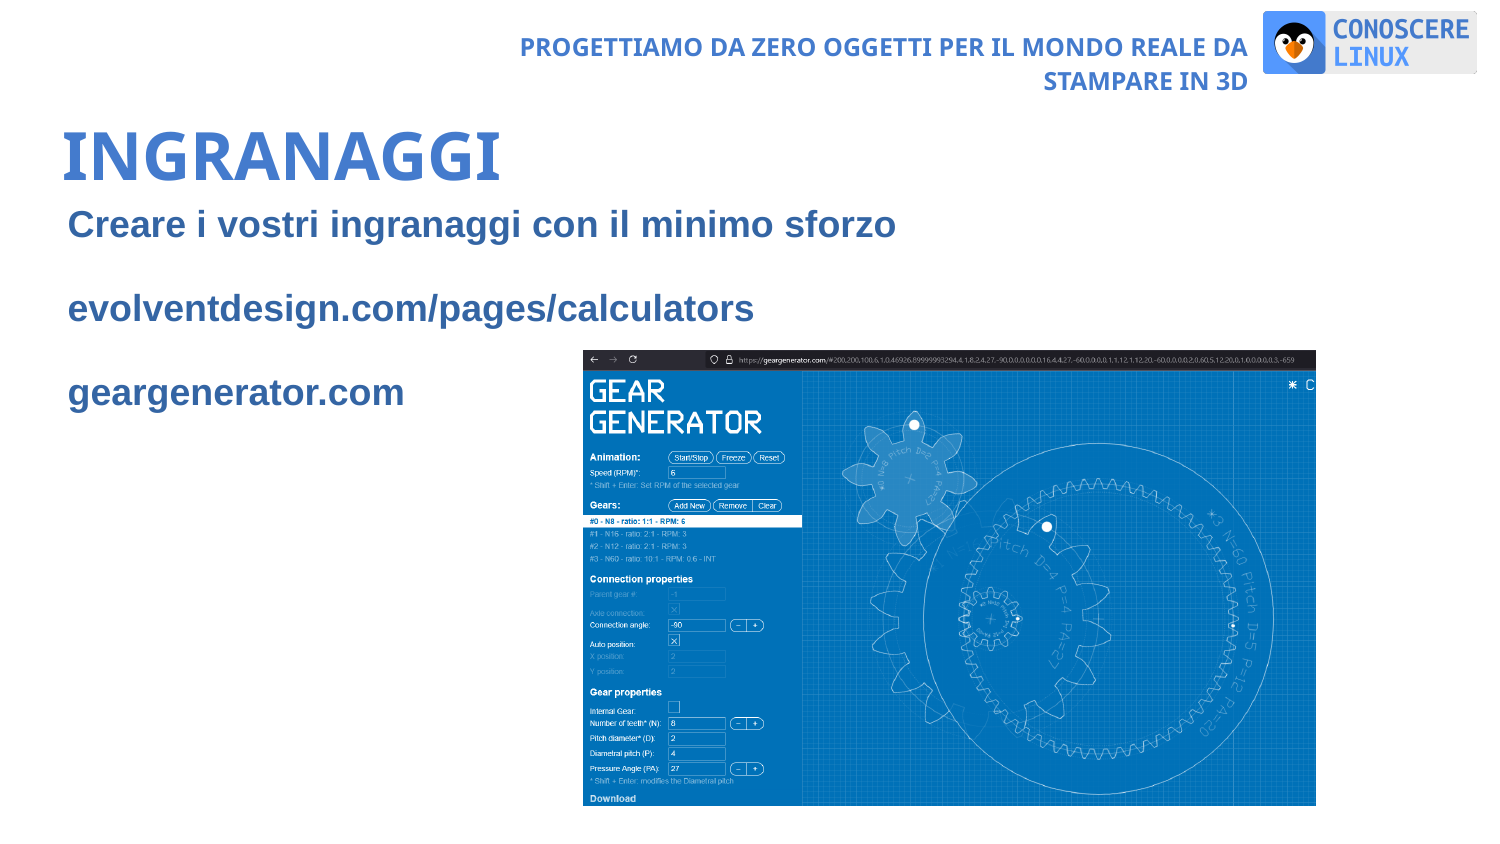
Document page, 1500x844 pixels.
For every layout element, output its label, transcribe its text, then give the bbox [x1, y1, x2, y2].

text_box PROGETTIAMO DA ZERO OGGETTI PER IL MONDO REALE DA STAMPARE IN 3D [437, 21, 1264, 91]
text_box Creare i vostri ingranaggi con il minimo sforzo evolventdesign.com/pages/calculators geargenerator.com [52, 196, 1183, 626]
text_box INGRANAGGI [47, 102, 780, 260]
picture [1263, 11, 1477, 74]
picture [583, 350, 1316, 806]
